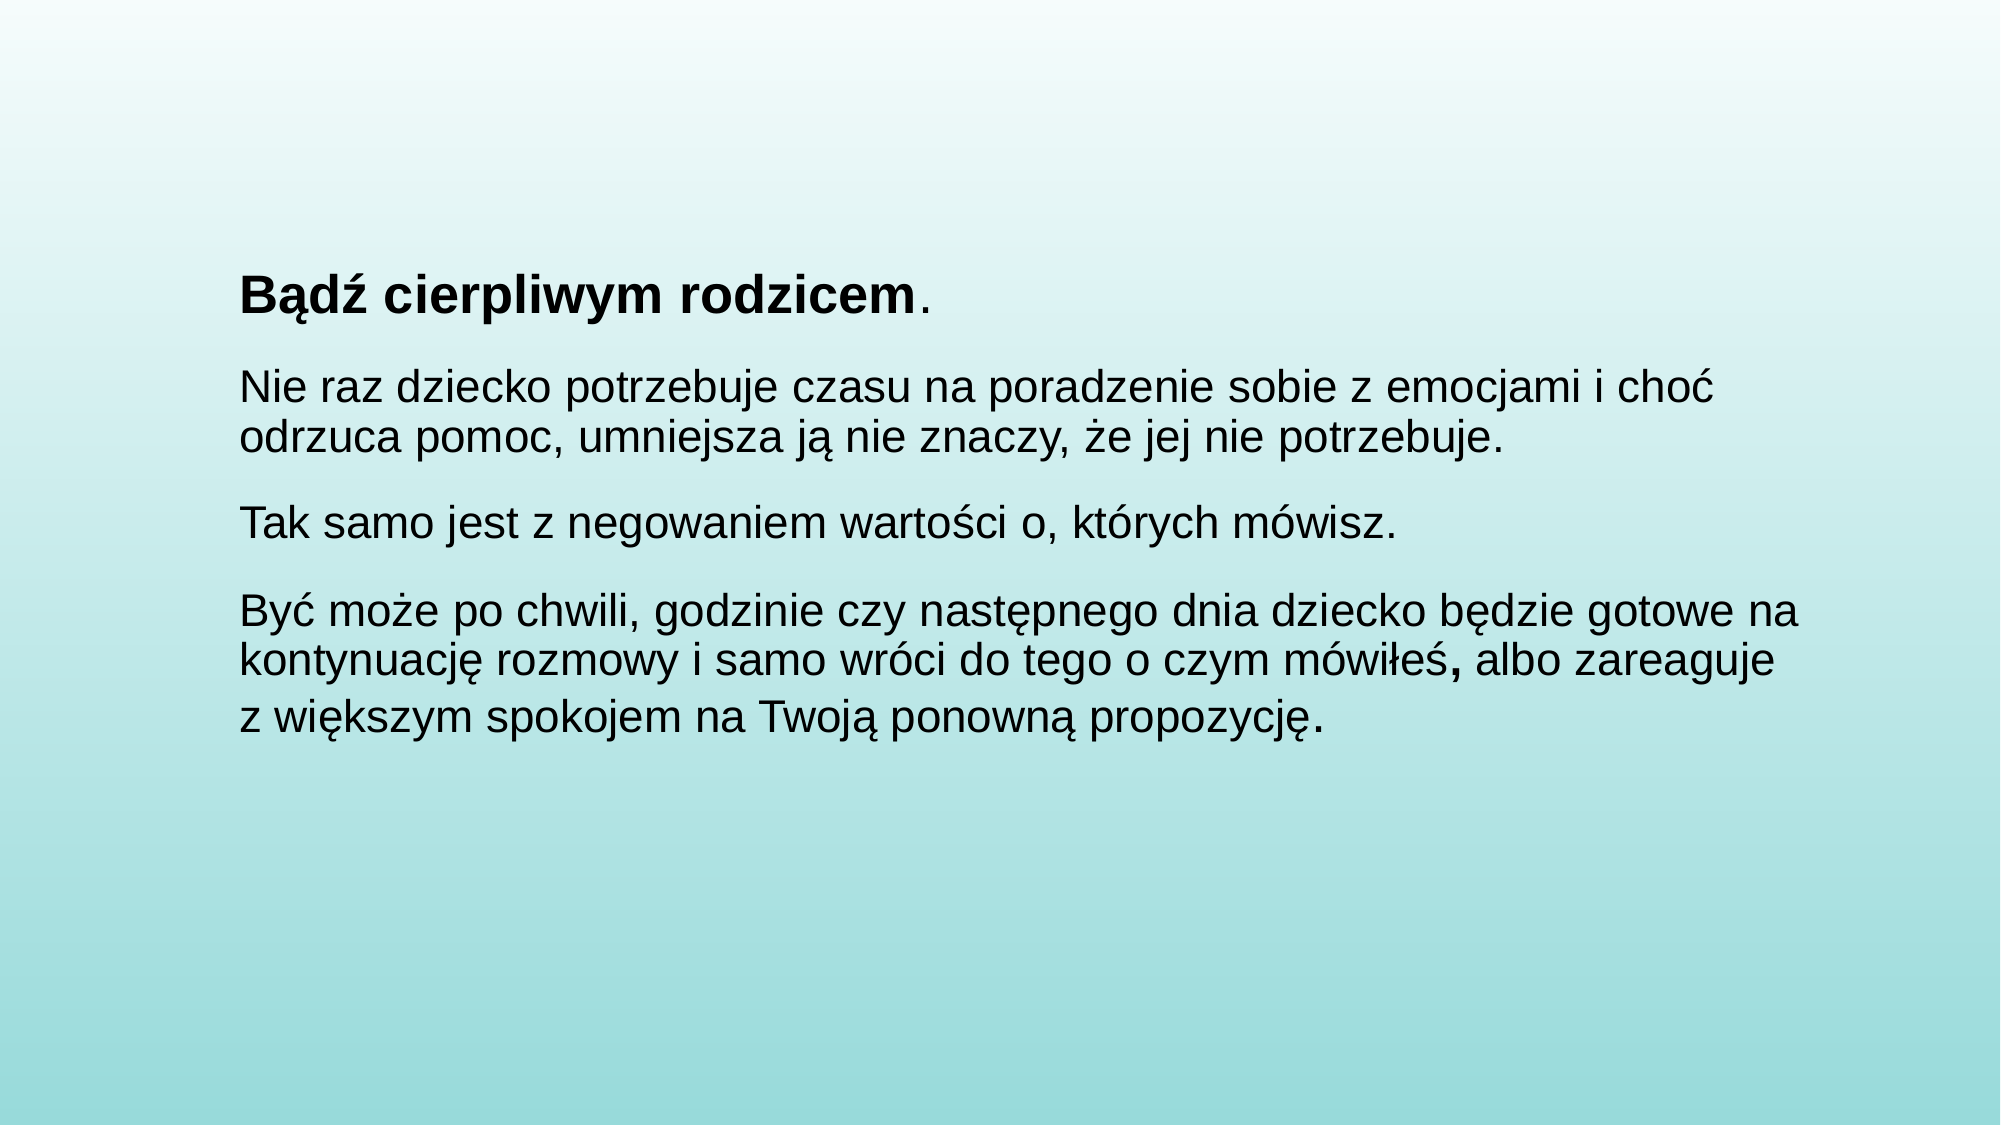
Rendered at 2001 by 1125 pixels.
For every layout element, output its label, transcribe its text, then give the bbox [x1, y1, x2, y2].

text_box Bądź cierpliwym rodzicem. Nie raz dziecko potrzebuje czasu na poradzenie sobie z emocjami i choć odrzuca pomoc, umniejsza ją nie znaczy, że jej nie potrzebuje. Tak samo jest z negowaniem wartości o, których mówisz. Być może po chwili, godzinie czy następnego dnia dziecko będzie gotowe na kontynuację rozmowy i samo wróci do tego o czym mówiłeś, albo zareaguje z większym spokojem na Twoją ponowną propozycję. [224, 259, 1823, 898]
